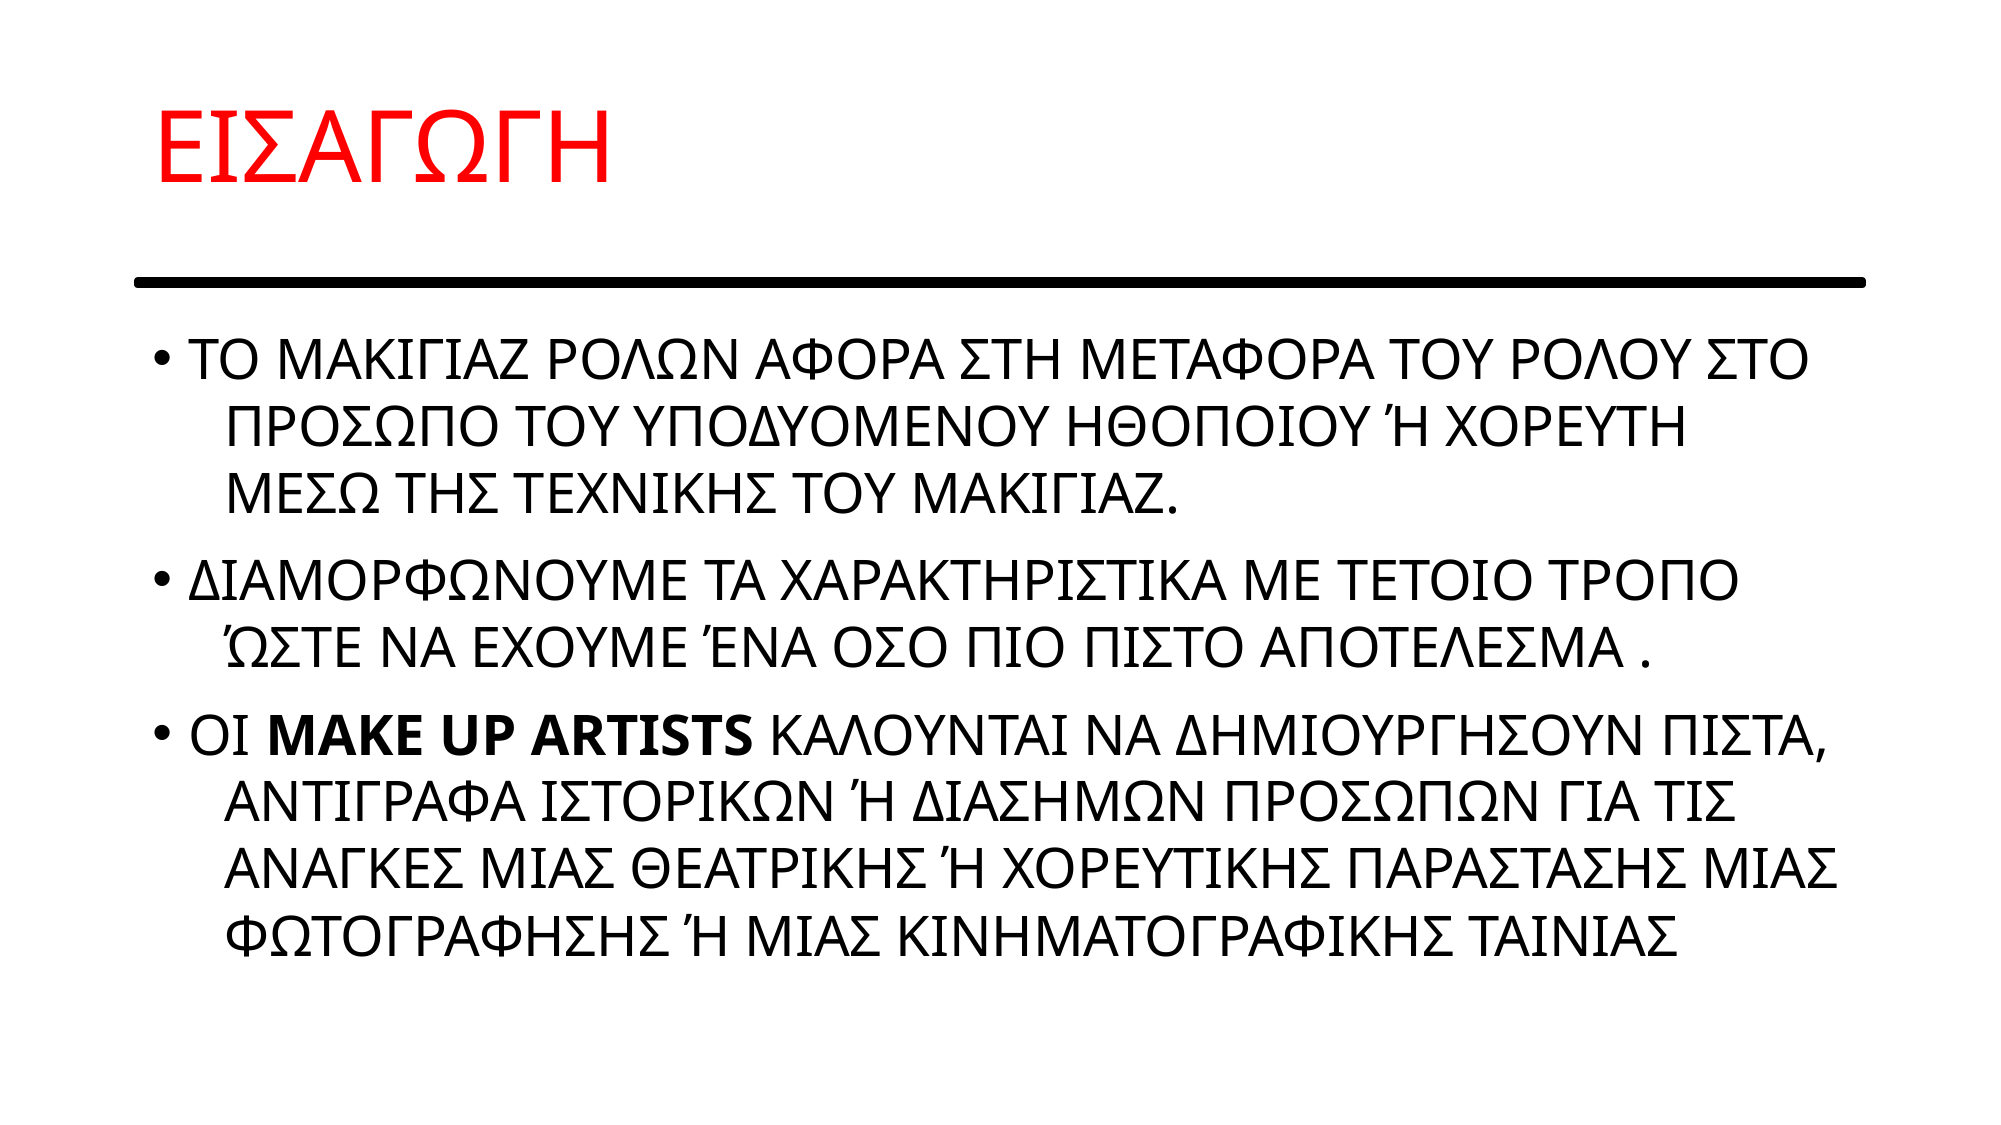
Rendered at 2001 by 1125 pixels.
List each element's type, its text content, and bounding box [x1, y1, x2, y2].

title ΕΙΣΑΓΩΓΗ [137, 59, 684, 225]
list ΤΟ ΜΑΚΙΓΙΑΖ ΡΟΛΩΝ ΑΦΟΡΑ ΣΤΗ ΜΕΤΑΦΟΡΑ ΤΟΥ ΡΟΛΟΥ ΣΤΟ ΠΡΟΣΩΠΟ ΤΟΥ ΥΠΟΔΥΟΜΕΝΟΥ ΗΘΟΠΟΙΟΥ Ή ΧΟΡΕΥΤΗ ΜΕΣΩ ΤΗΣ ΤΕΧΝΙΚΗΣ ΤΟΥ ΜΑΚΙΓΙΑΖ. ΔΙΑΜΟΡΦΩΝΟΥΜΕ ΤΑ ΧΑΡΑΚΤΗΡΙΣΤΙΚΑ ΜΕ ΤΕΤΟΙΟ ΤΡΟΠΟ ΏΣΤΕ ΝΑ ΕΧΟΥΜΕ ΈΝΑ ΟΣΟ ΠΙΟ ΠΙΣΤΟ ΑΠΟΤΕΛΕΣΜΑ . ΟΙ MAKE UP ARTISTS ΚΑΛΟΥΝΤΑΙ ΝΑ ΔΗΜΙΟΥΡΓΗΣΟΥΝ ΠΙΣΤΑ, ΑΝΤΙΓΡΑΦΑ ΙΣΤΟΡΙΚΩΝ Ή ΔΙΑΣΗΜΩΝ ΠΡΟΣΩΠΩΝ ΓΙΑ ΤΙΣ ΑΝΑΓΚΕΣ ΜΙΑΣ ΘΕΑΤΡΙΚΗΣ Ή ΧΟΡΕΥΤΙΚΗΣ ΠΑΡΑΣΤΑΣΗΣ ΜΙΑΣ ΦΩΤΟΓΡΑΦΗΣΗΣ Ή ΜΙΑΣ ΚΙΝΗΜΑΤΟΓΡΑΦΙΚΗΣ ΤΑΙΝΙΑΣ [137, 316, 1863, 1022]
